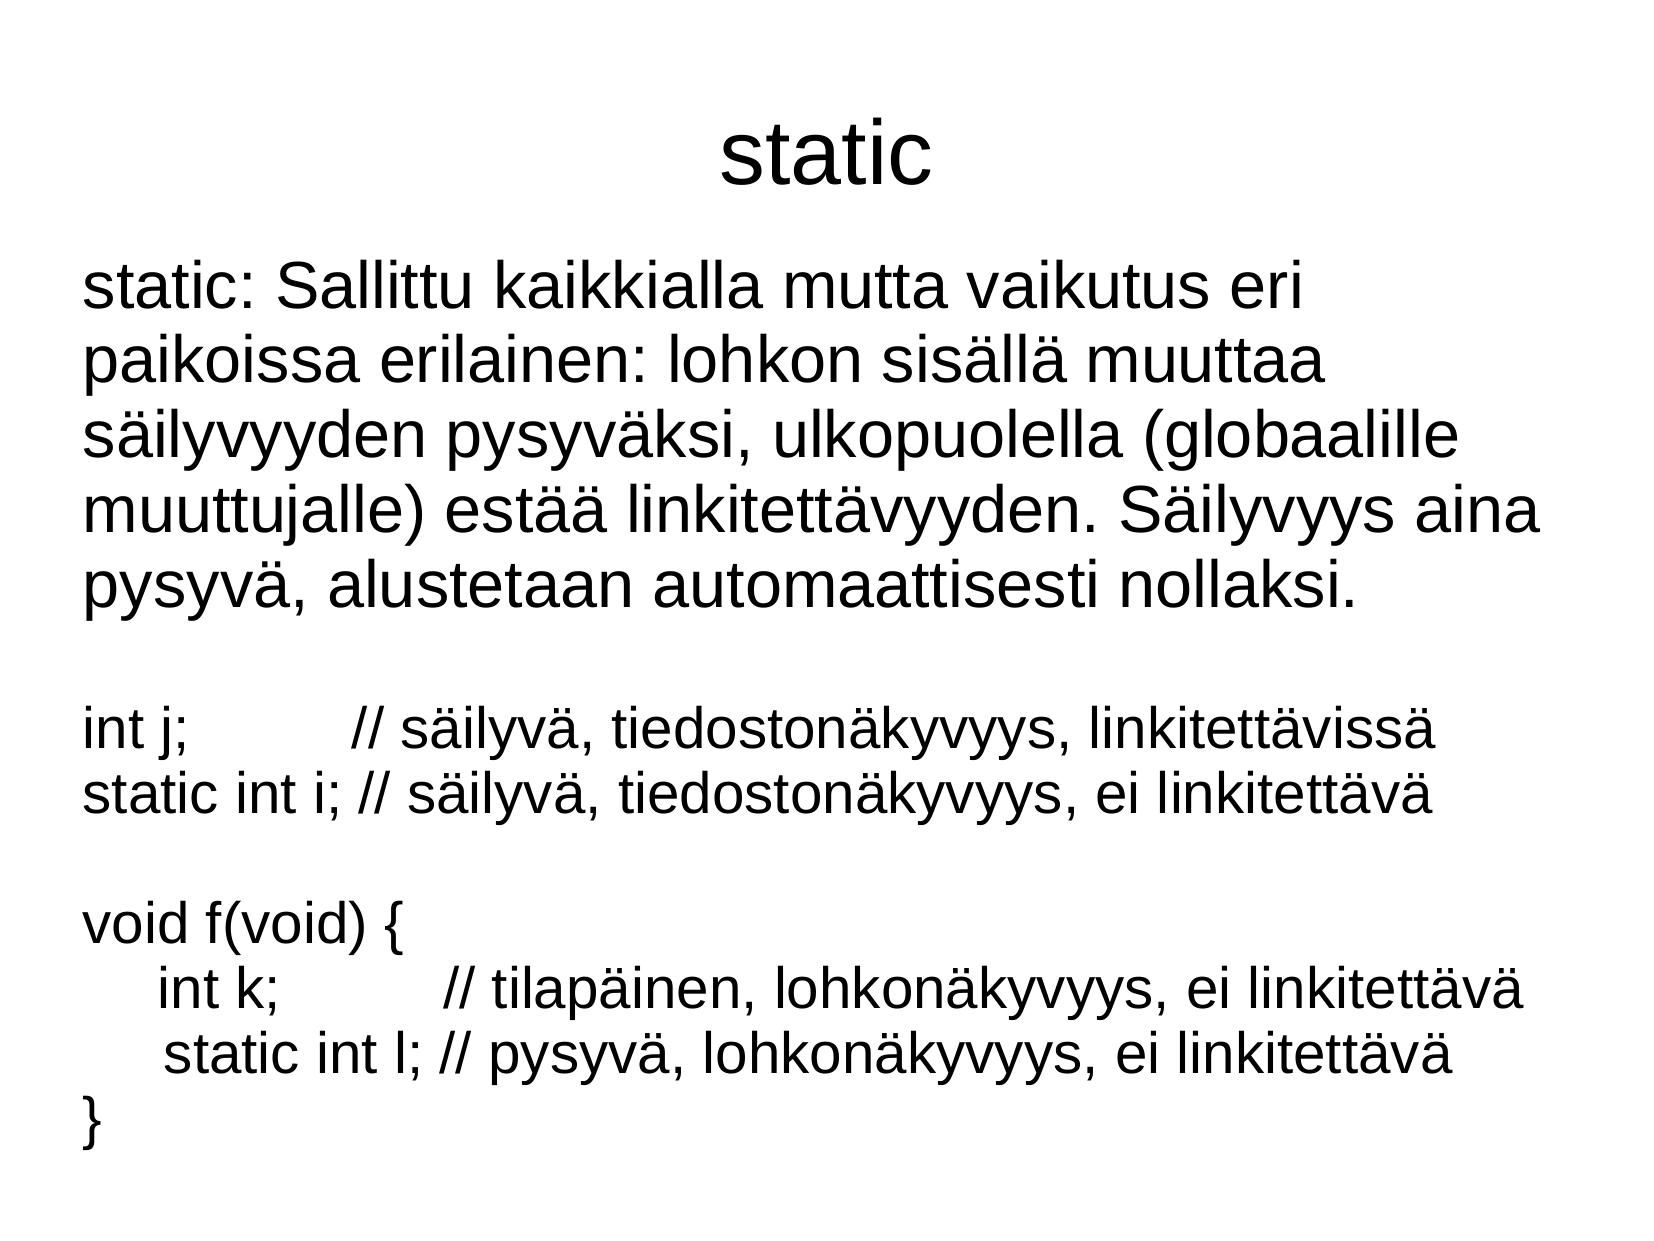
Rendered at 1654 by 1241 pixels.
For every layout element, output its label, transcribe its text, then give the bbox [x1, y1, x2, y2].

subtitle static: Sallittu kaikkialla mutta vaikutus eri paikoissa erilainen: lohkon sisällä muuttaa säilyvyyden pysyväksi, ulkopuolella (globaalille muuttujalle) estää linkitettävyyden. Säilyvyys aina pysyvä, alustetaan automaattisesti nollaksi. int j; // säilyvä, tiedostonäkyvyys, linkitettävissä static int i; // säilyvä, tiedostonäkyvyys, ei linkitettävä void f(void) { int k; // tilapäinen, lohkonäkyvyys, ei linkitettävä static int l; // pysyvä, lohkonäkyvyys, ei linkitettävä } [82, 250, 1571, 1151]
title static [82, 56, 1571, 250]
